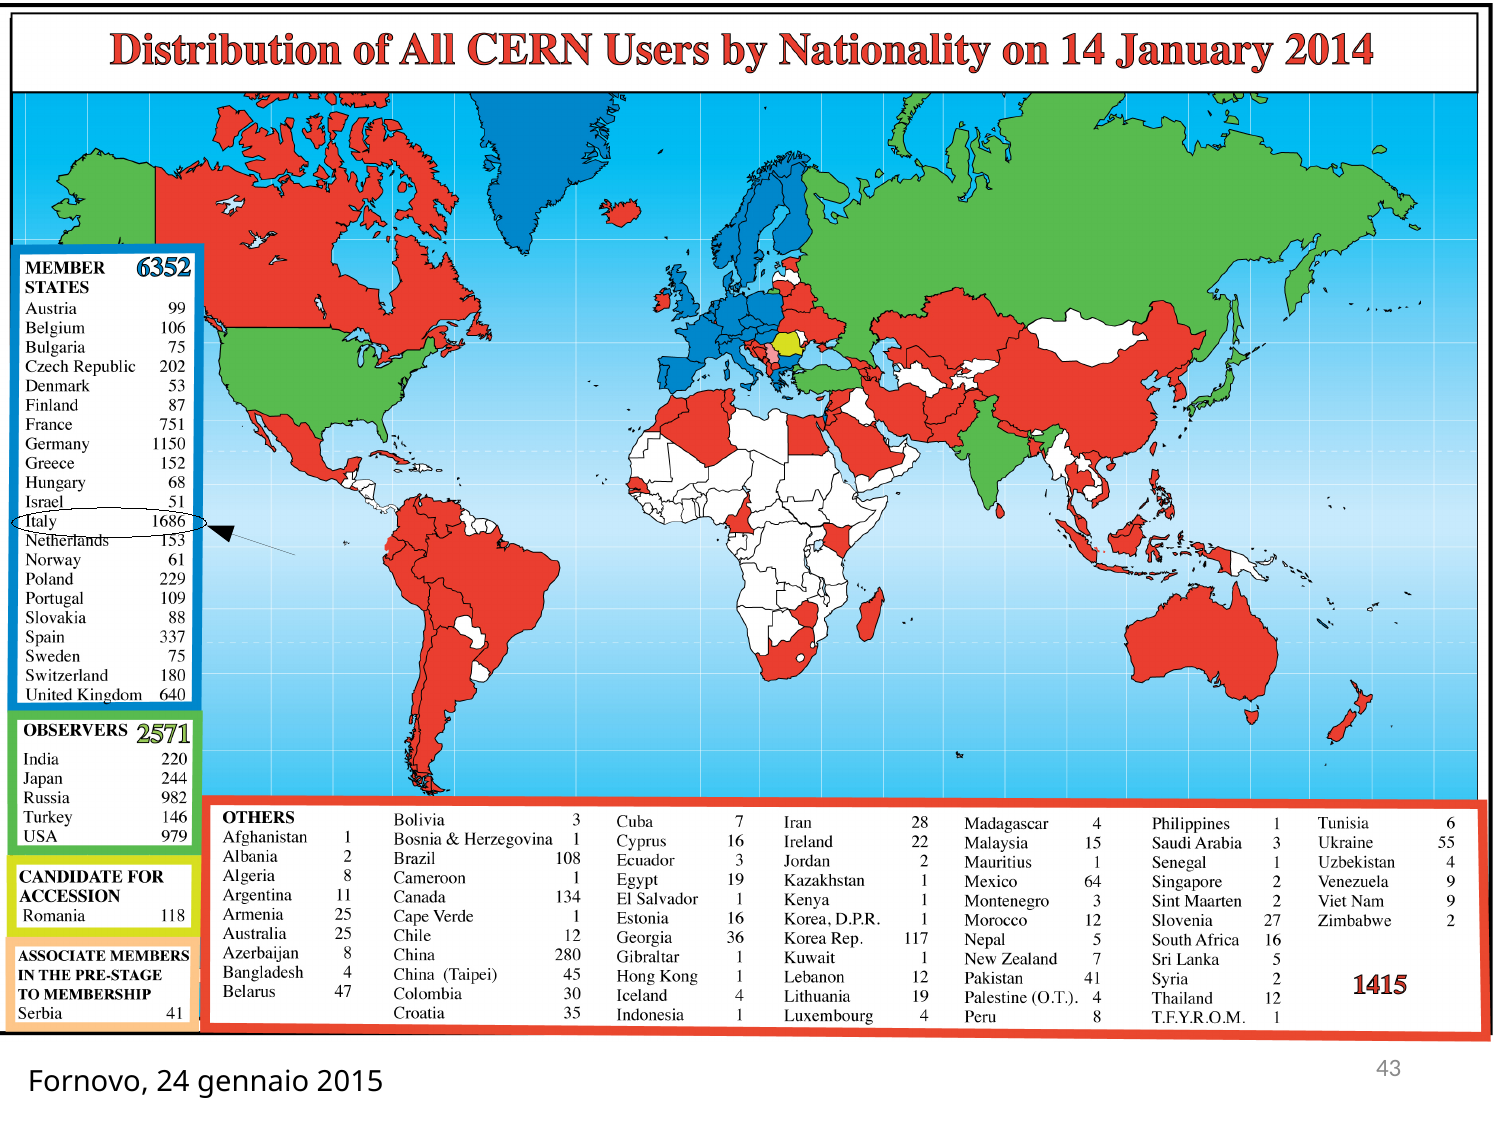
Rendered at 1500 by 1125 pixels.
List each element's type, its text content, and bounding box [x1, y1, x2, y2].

picture [0, 2, 1494, 1042]
text_box <numero> [1074, 1042, 1417, 1095]
